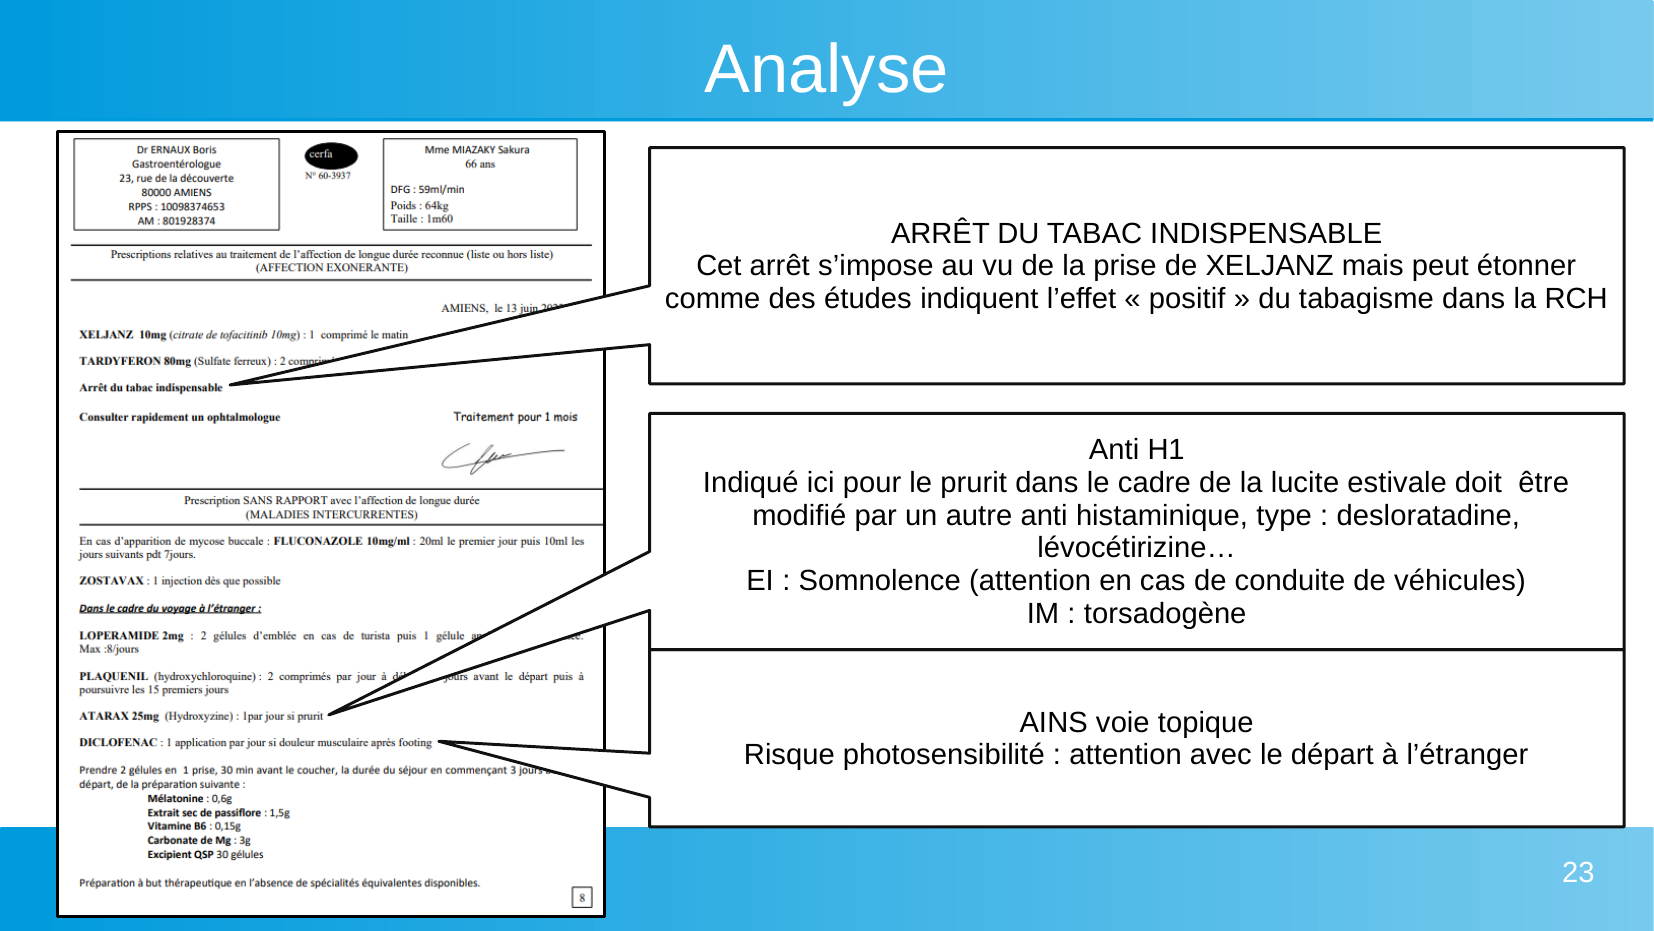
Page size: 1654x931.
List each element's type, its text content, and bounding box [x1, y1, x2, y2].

text_box Anti H1 Indiqué ici pour le prurit dans le cadre de la lucite estivale doit être modifié par un autre anti histaminique, type : desloratadine, lévocétirizine… EI : Somnolence (attention en cas de conduite de véhicules) IM : torsadogène [328, 413, 1625, 715]
text_box AINS voie topique Risque photosensibilité : attention avec le départ à l’étranger [438, 650, 1625, 827]
title Analyse [59, 29, 1595, 108]
text_box ARRÊT DU TABAC INDISPENSABLE Cet arrêt s’impose au vu de la prise de XELJANZ mais peut étonner comme des études indiquent l’effet « positif » du tabagisme dans la RCH [230, 147, 1625, 385]
picture [59, 132, 603, 916]
